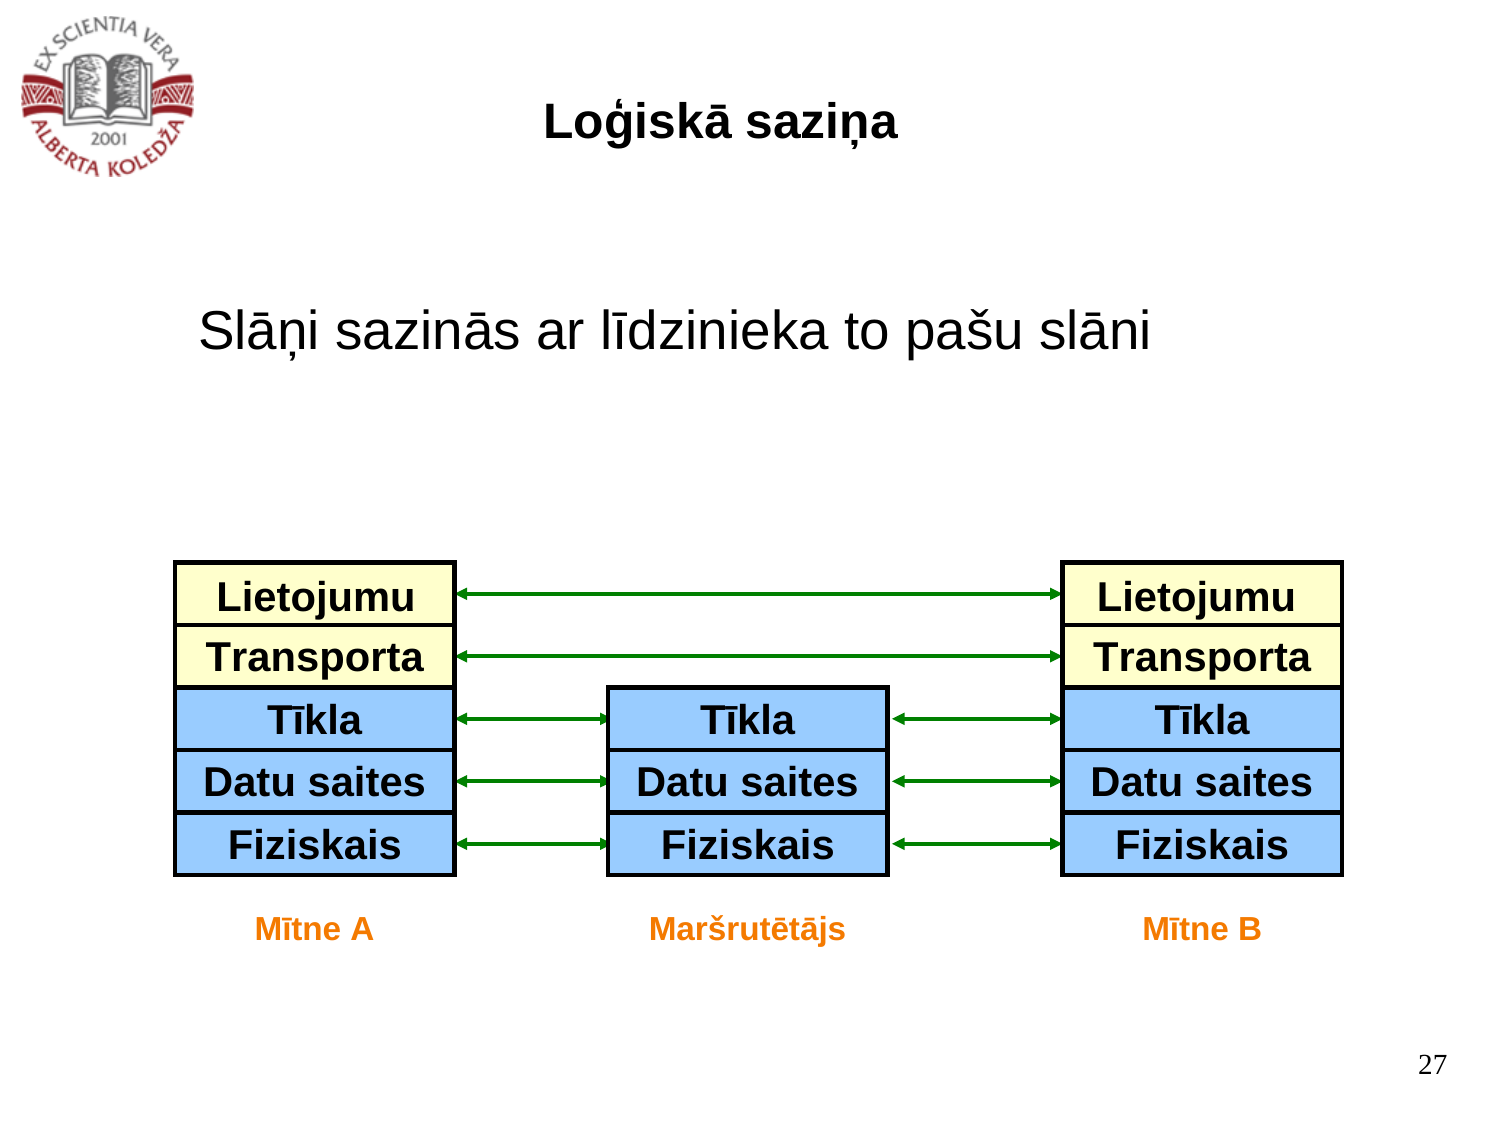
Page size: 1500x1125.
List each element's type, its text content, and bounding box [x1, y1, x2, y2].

text_box Datu saites [188, 747, 442, 812]
text_box <skaitlis> [1312, 1037, 1463, 1101]
text_box Fiziskais [212, 809, 417, 876]
text_box Datu saites [1075, 747, 1329, 812]
text_box Datu saites [621, 747, 875, 812]
picture [21, 16, 194, 177]
text_box Mītne A [239, 899, 390, 955]
title Loģiskā saziņa [50, 62, 1374, 175]
text_box Lietojumu [1081, 562, 1312, 628]
text_box Mītne B [1127, 899, 1278, 955]
text_box Tīkla [252, 684, 378, 747]
text_box [1062, 562, 1139, 875]
text_box Transporta [190, 625, 440, 687]
text_box [1265, 562, 1342, 875]
text_box [608, 687, 685, 875]
text_box Tīkla [685, 684, 811, 747]
text_box Tīkla [1139, 684, 1265, 747]
text_box [378, 562, 455, 875]
text_box [174, 562, 252, 875]
list Slāņi sazinās ar līdzinieka to pašu slāni [112, 287, 1438, 413]
text_box Maršrutētājs [633, 899, 862, 955]
text_box Fiziskais [1100, 809, 1305, 876]
text_box Transporta [1078, 625, 1327, 687]
text_box [811, 687, 888, 875]
text_box Fiziskais [645, 809, 850, 876]
text_box Lietojumu [201, 562, 431, 628]
